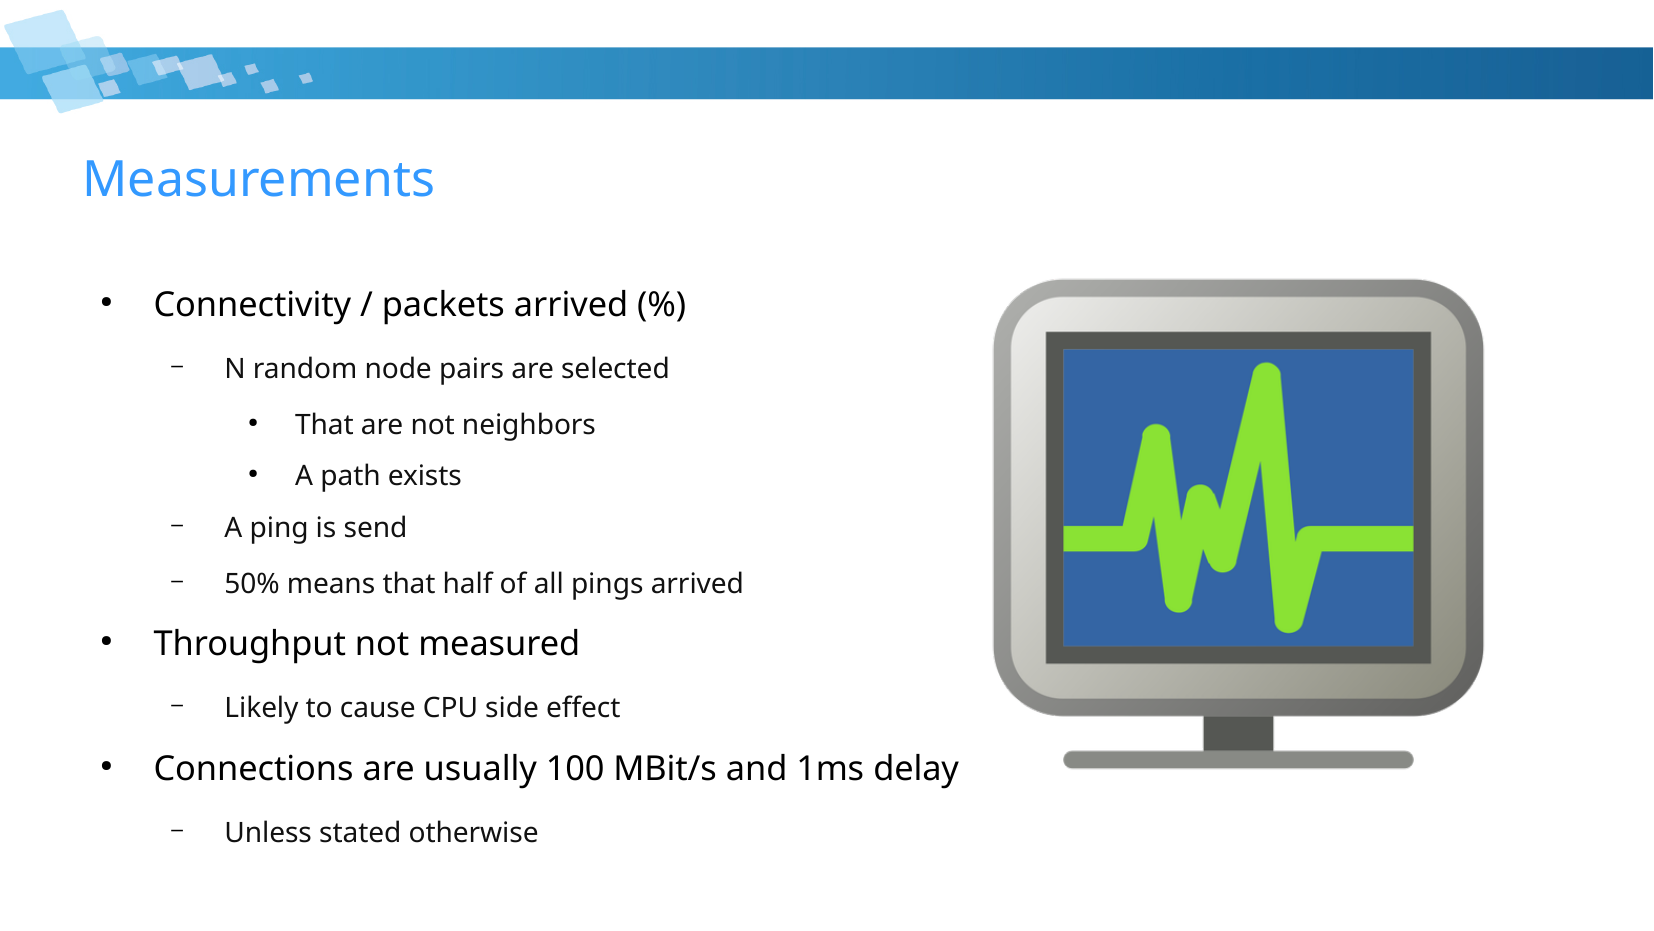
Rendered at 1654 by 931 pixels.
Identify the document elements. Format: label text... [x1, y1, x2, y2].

list Connectivity / packets arrived (%) N random node pairs are selected That are not neighbors A path exists A ping is send 50% means that half of all pings arrived Throughput not measured Likely to cause CPU side effect Connections are usually 100 MBit/s and 1ms delay Unless stated otherwise [82, 279, 1571, 820]
title Measurements [82, 99, 1571, 255]
picture [0, 0, 1653, 929]
